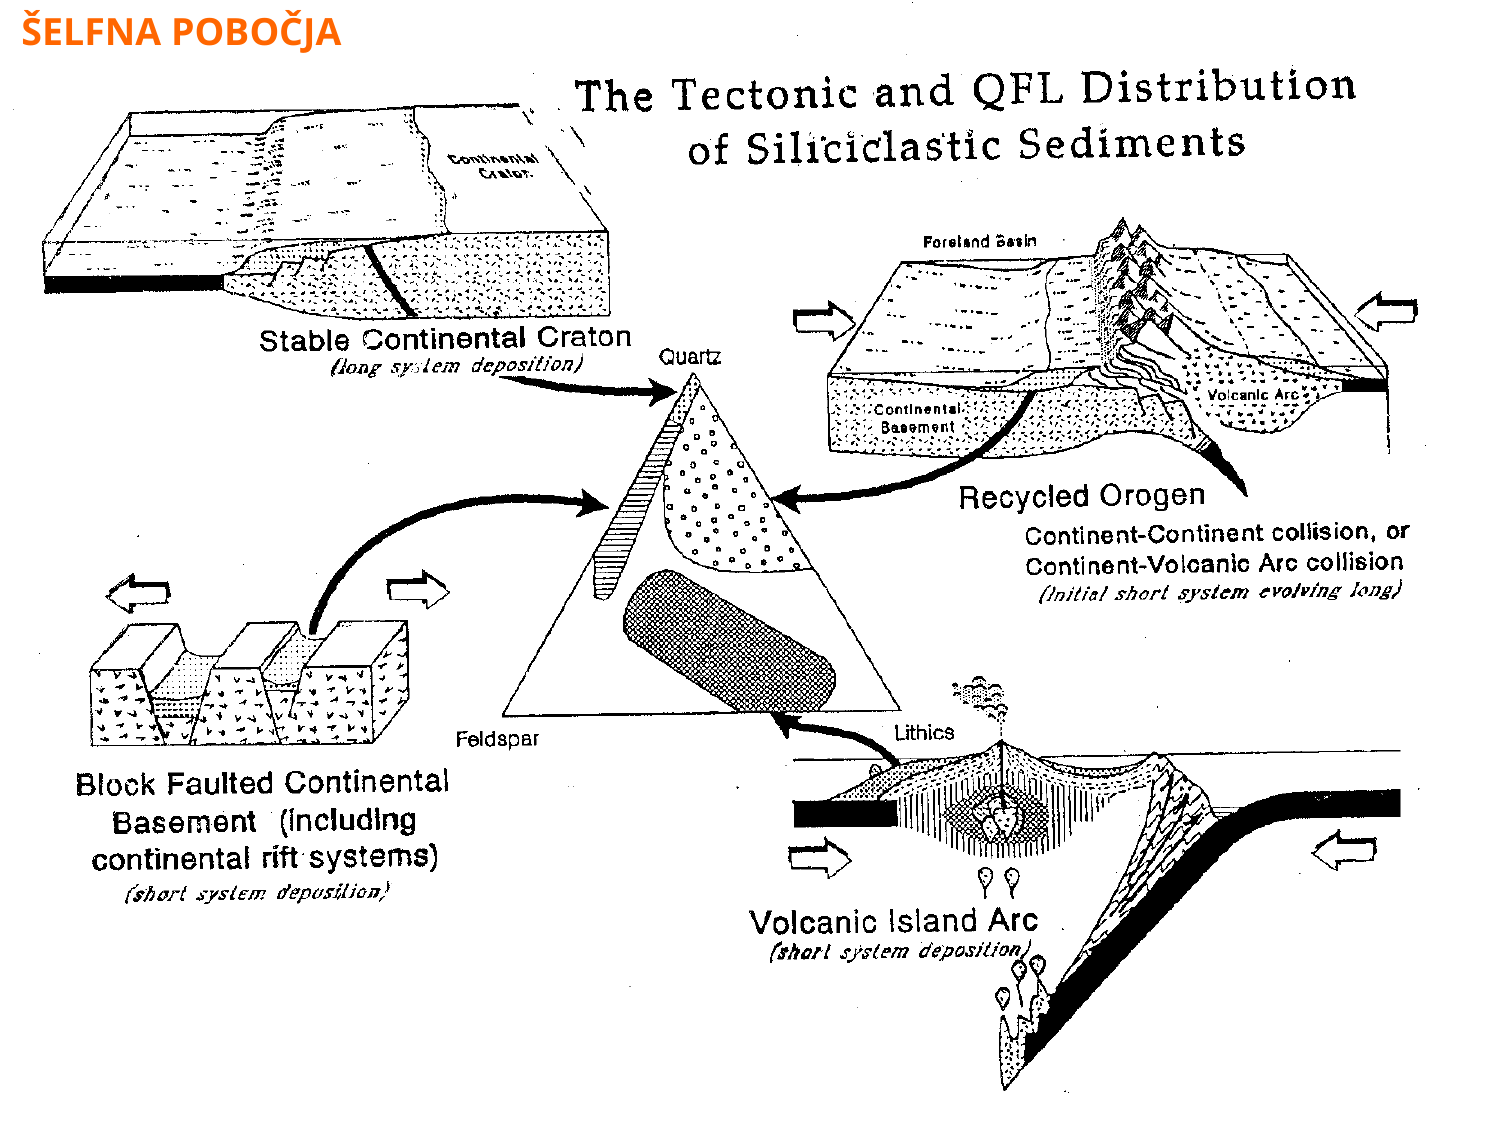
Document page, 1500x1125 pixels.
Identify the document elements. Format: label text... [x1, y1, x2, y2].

text_box ŠELFNA POBOČJA [6, 0, 357, 61]
picture [0, 0, 1500, 1125]
